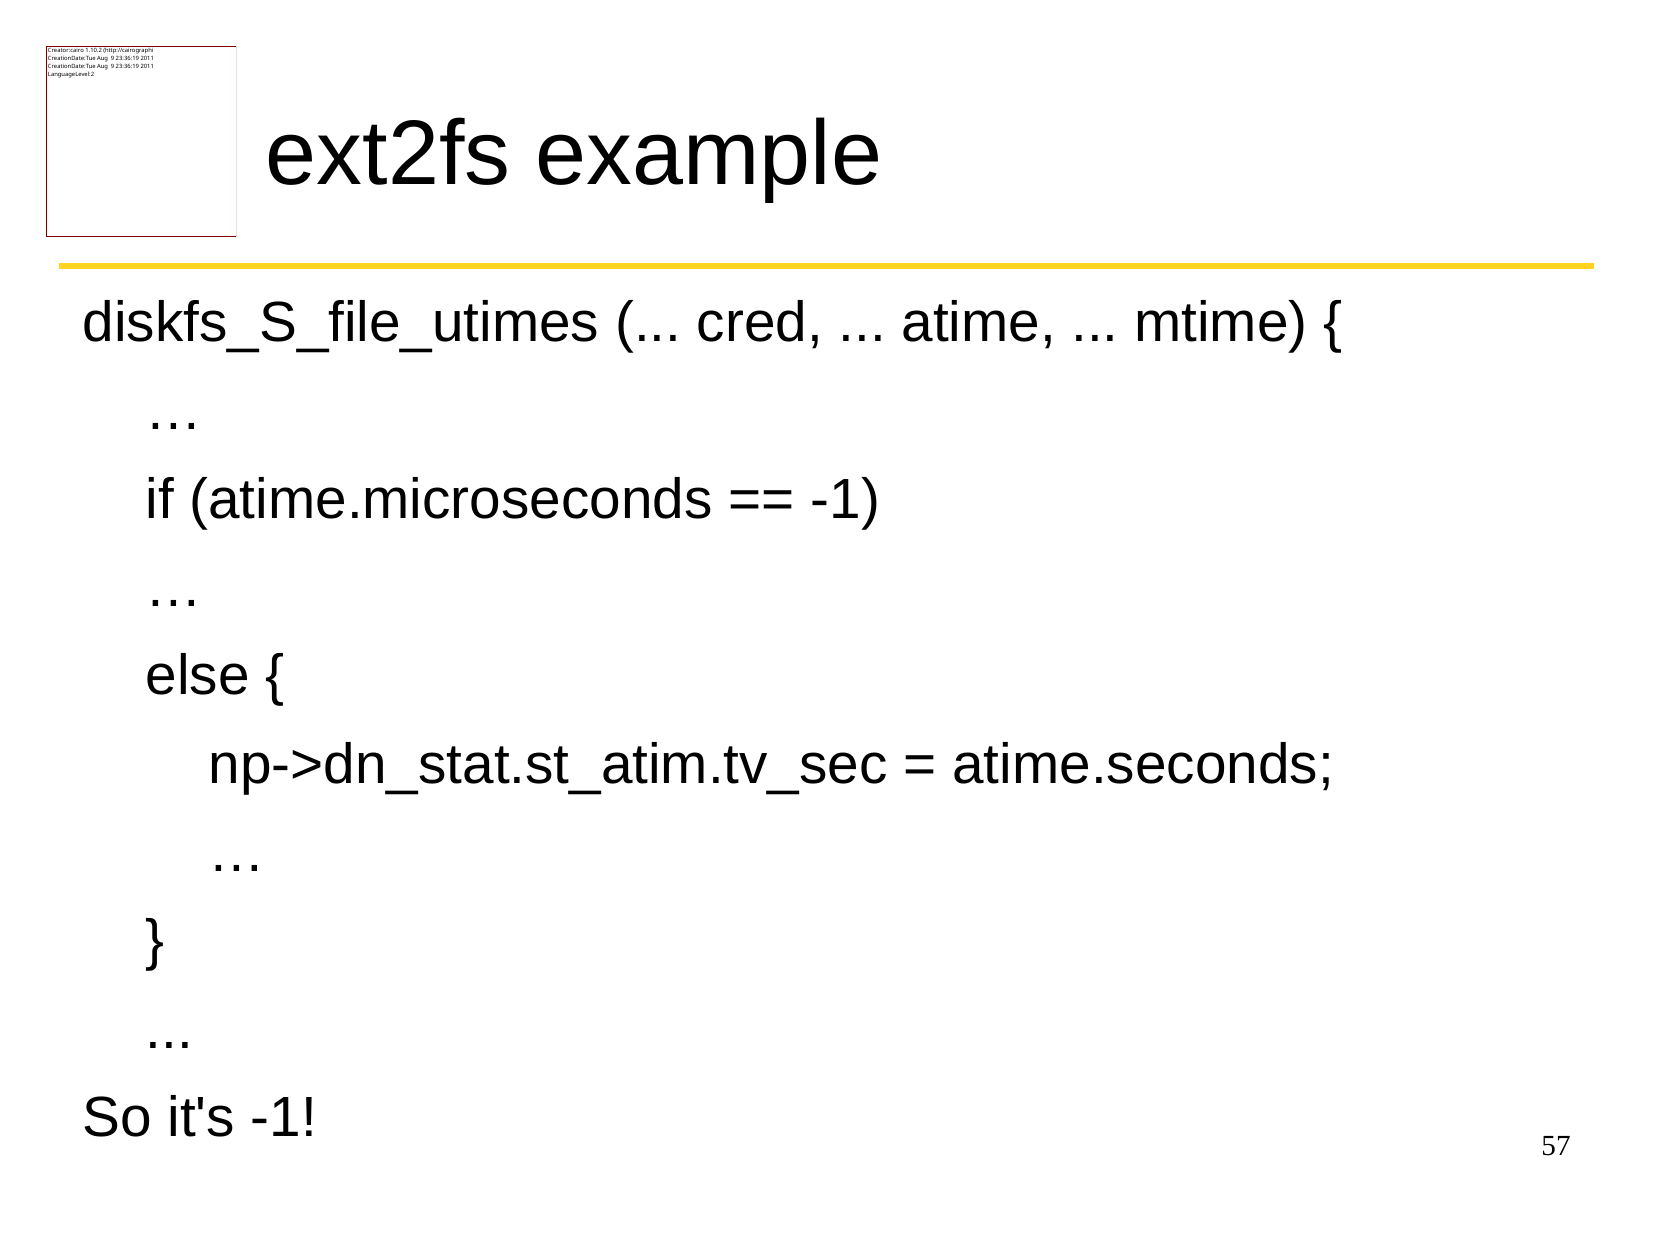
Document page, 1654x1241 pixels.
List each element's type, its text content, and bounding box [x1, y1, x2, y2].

title ext2fs example [265, 49, 1571, 257]
list diskfs_S_file_utimes (... cred, ... atime, ... mtime) { … if (atime.microseconds == -1) … else { np->dn_stat.st_atim.tv_sec = atime.seconds; … } ... So it's -1! [82, 290, 1571, 1152]
